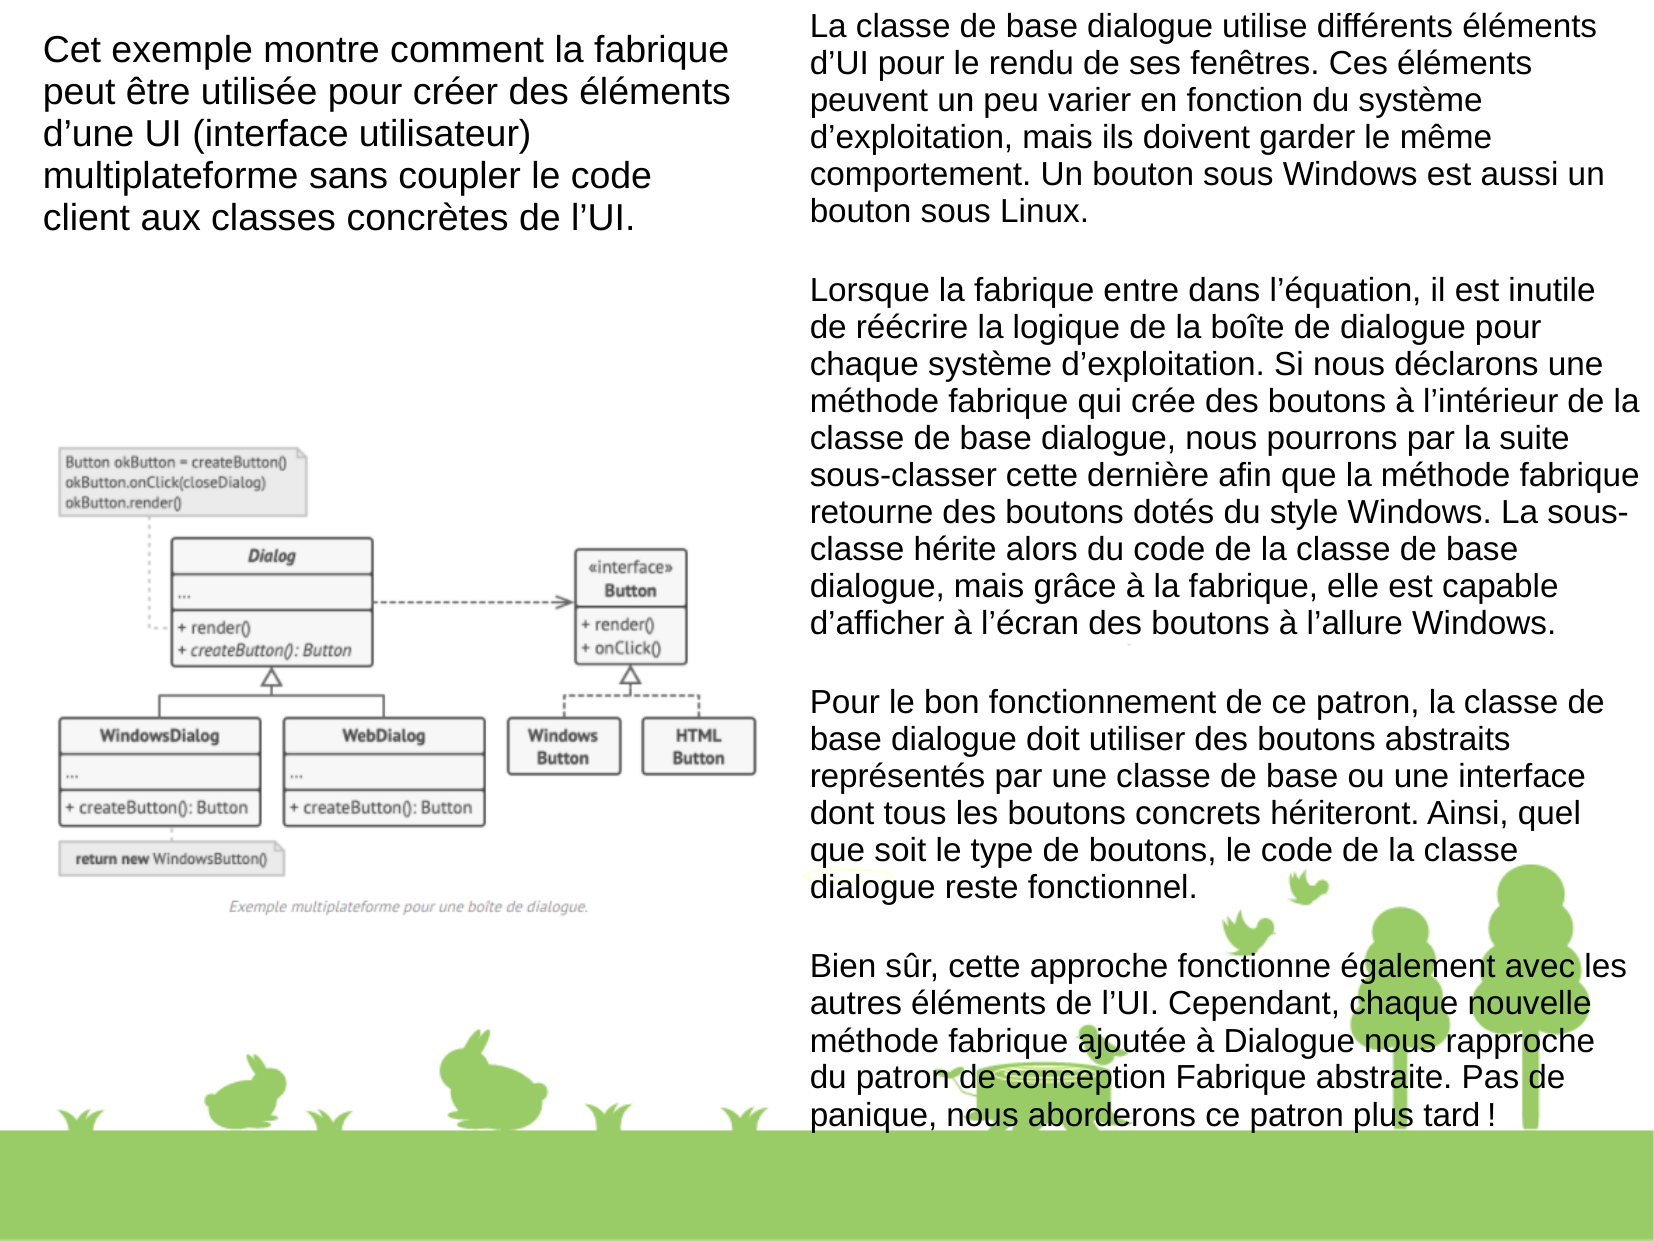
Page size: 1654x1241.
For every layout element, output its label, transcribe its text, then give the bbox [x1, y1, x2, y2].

text_box La classe de base dialogue utilise différents éléments d’UI pour le rendu de ses fenêtres. Ces éléments peuvent un peu varier en fonction du système d’exploitation, mais ils doivent garder le même comportement. Un bouton sous Windows est aussi un bouton sous Linux. Lorsque la fabrique entre dans l’équation, il est inutile de réécrire la logique de la boîte de dialogue pour chaque système d’exploitation. Si nous déclarons une méthode fabrique qui crée des boutons à l’intérieur de la classe de base dialogue, nous pourrons par la suite sous-classer cette dernière afin que la méthode fabrique retourne des boutons dotés du style Windows. La sous-classe hérite alors du code de la classe de base dialogue, mais grâce à la fabrique, elle est capable d’afficher à l’écran des boutons à l’allure Windows. Pour le bon fonctionnement de ce patron, la classe de base dialogue doit utiliser des boutons abstraits représentés par une classe de base ou une interface dont tous les boutons concrets hériteront. Ainsi, quel que soit le type de boutons, le code de la classe dialogue reste fonctionnel. Bien sûr, cette approche fonctionne également avec les autres éléments de l’UI. Cependant, chaque nouvelle méthode fabrique ajoutée à Dialogue nous rapproche du patron de conception Fabrique abstraite. Pas de panique, nous aborderons ce patron plus tard ! [795, 0, 1654, 1186]
text_box Cet exemple montre comment la fabrique peut être utilisée pour créer des éléments d’une UI (interface utilisateur) multiplateforme sans coupler le code client aux classes concrètes de l’UI. [28, 21, 751, 246]
picture [0, 0, 1654, 1241]
